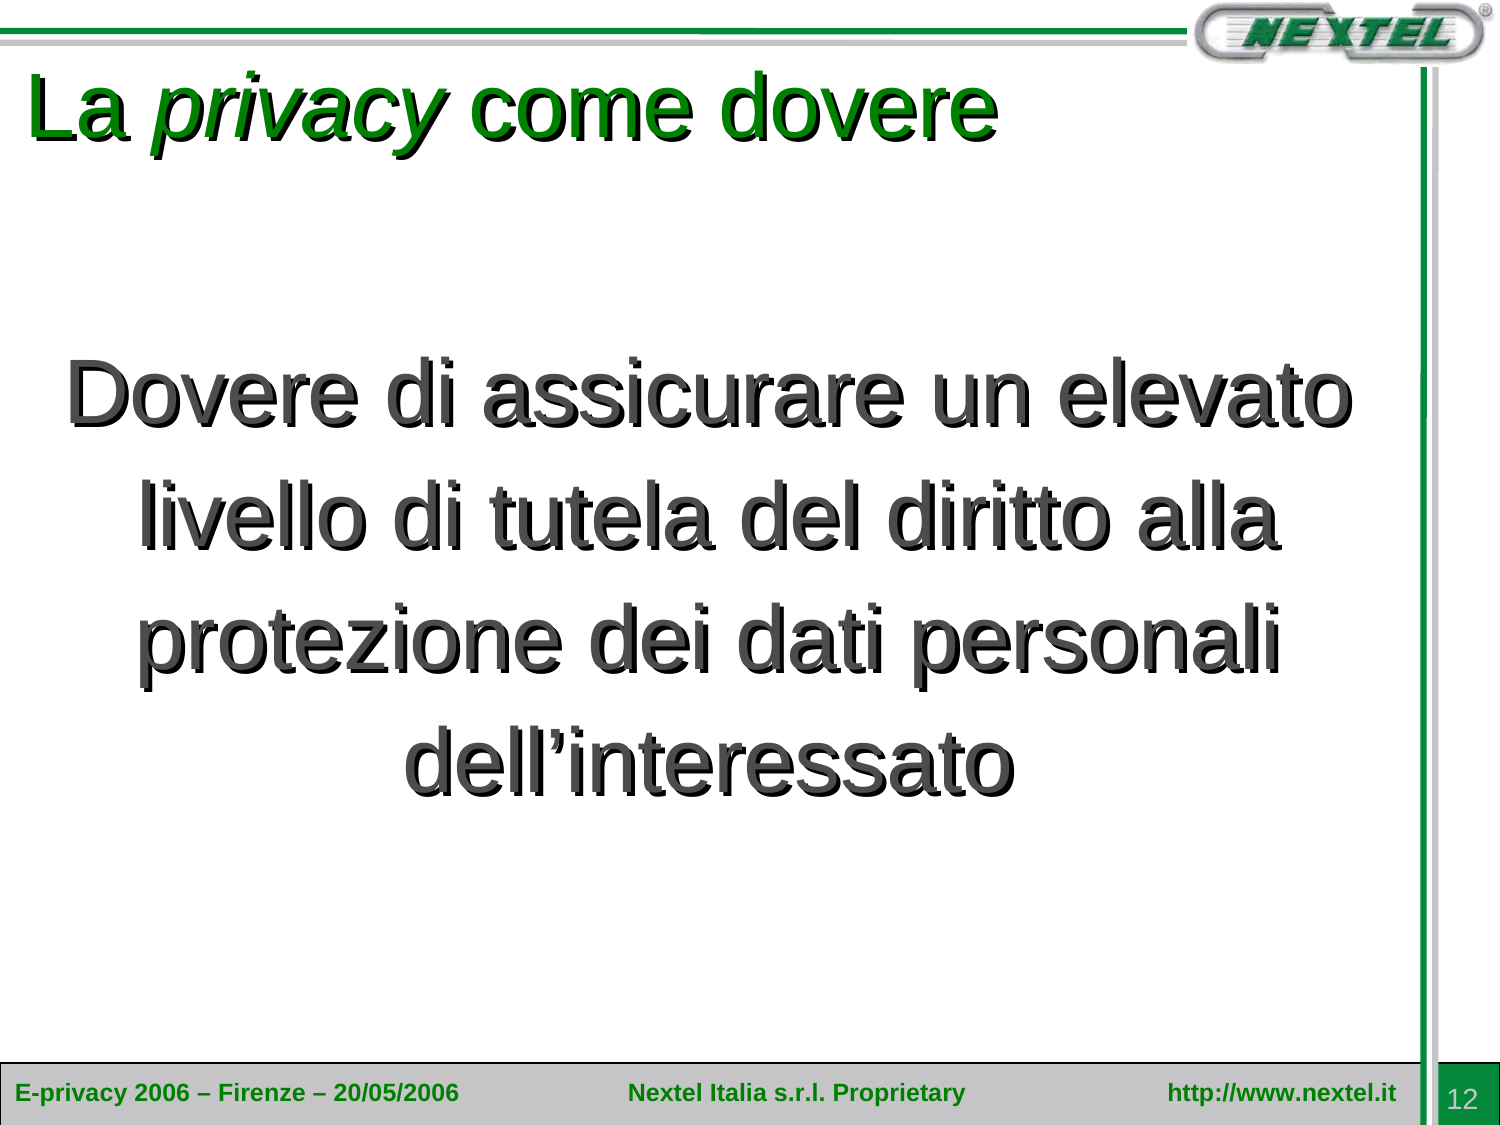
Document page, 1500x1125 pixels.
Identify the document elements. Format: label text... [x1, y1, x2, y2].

picture [1187, 0, 1500, 67]
title La privacy come dovere [10, 30, 1361, 181]
list Dovere di assicurare un elevato livello di tutela del diritto alla protezione dei dati personali dell’interessato [0, 312, 1418, 1013]
